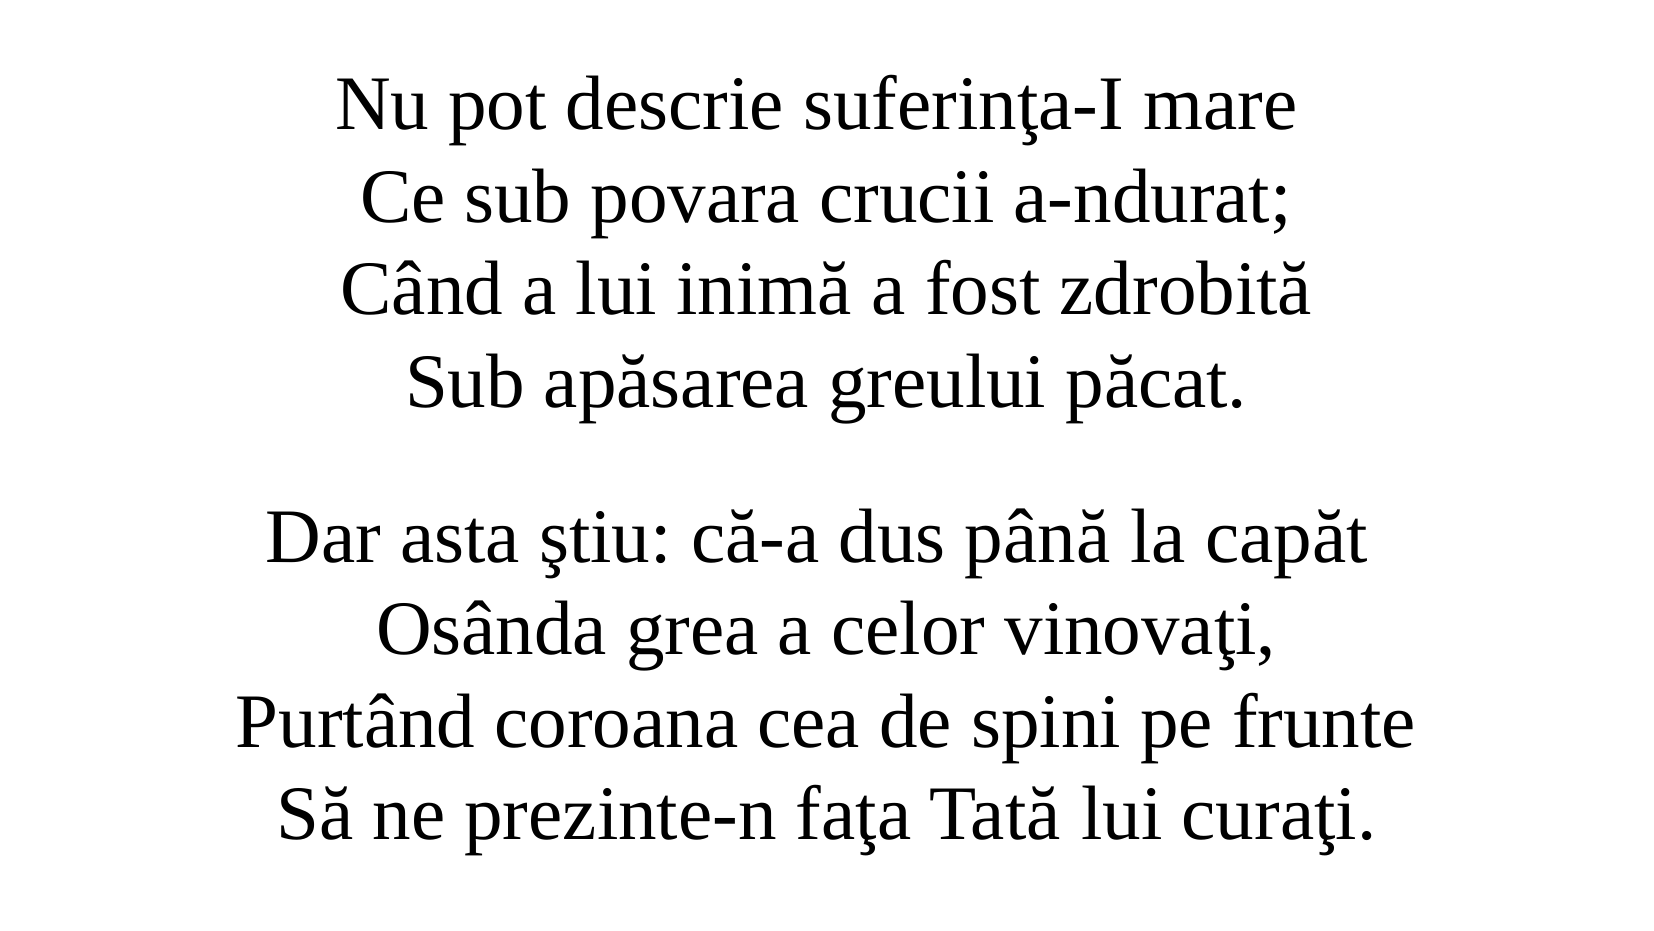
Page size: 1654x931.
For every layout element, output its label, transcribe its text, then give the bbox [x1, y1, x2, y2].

subtitle Nu pot descrie suferinţa-I mare Ce sub povara crucii a-ndurat; Când a lui inimă a fost zdrobită Sub apăsarea greului păcat. Dar asta ştiu: că-a dus până la capăt Osânda grea a celor vinovaţi, Purtând coroana cea de spini pe frunte Să ne prezinte-n faţa Tată lui curaţi. [0, 45, 1654, 885]
